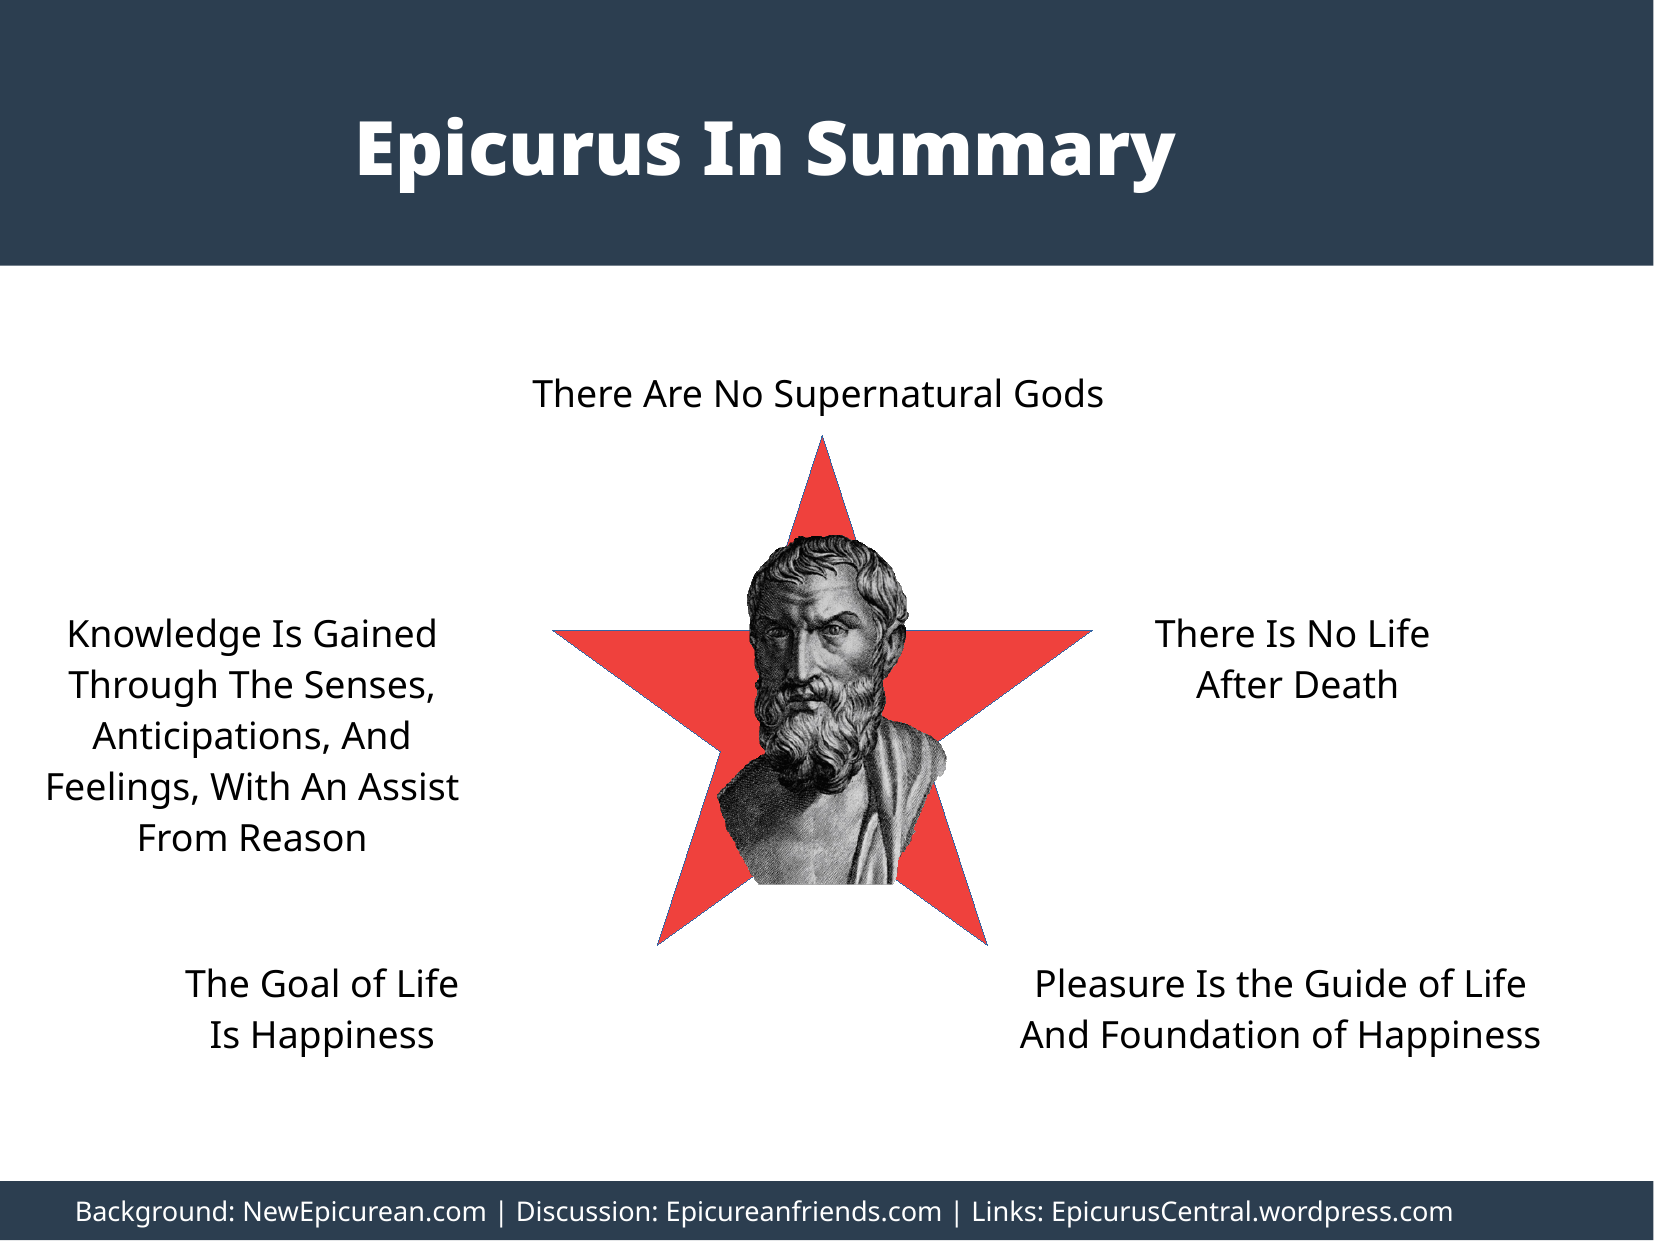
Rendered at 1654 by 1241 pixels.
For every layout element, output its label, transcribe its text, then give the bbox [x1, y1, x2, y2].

text_box There Is No Life After Death [1140, 600, 1463, 702]
text_box [582, 630, 686, 727]
text_box There Are No Supernatural Gods [517, 360, 1156, 419]
text_box Pleasure Is the Guide of Life And Foundation of Happiness [1005, 949, 1585, 1052]
text_box Background: NewEpicurean.com | Discussion: Epicureanfriends.com | Links: EpicurusCentral.wordpress.com [60, 1185, 1546, 1232]
text_box [905, 848, 988, 946]
text_box The Goal of Life Is Happiness [170, 949, 496, 1052]
title Epicurus In Summary [354, 59, 1363, 234]
text_box Knowledge Is Gained Through The Senses, Anticipations, And Feelings, With An Assist From Reason [30, 600, 582, 833]
text_box [798, 435, 847, 509]
picture [686, 509, 956, 886]
text_box [956, 630, 1093, 729]
text_box [657, 857, 740, 946]
